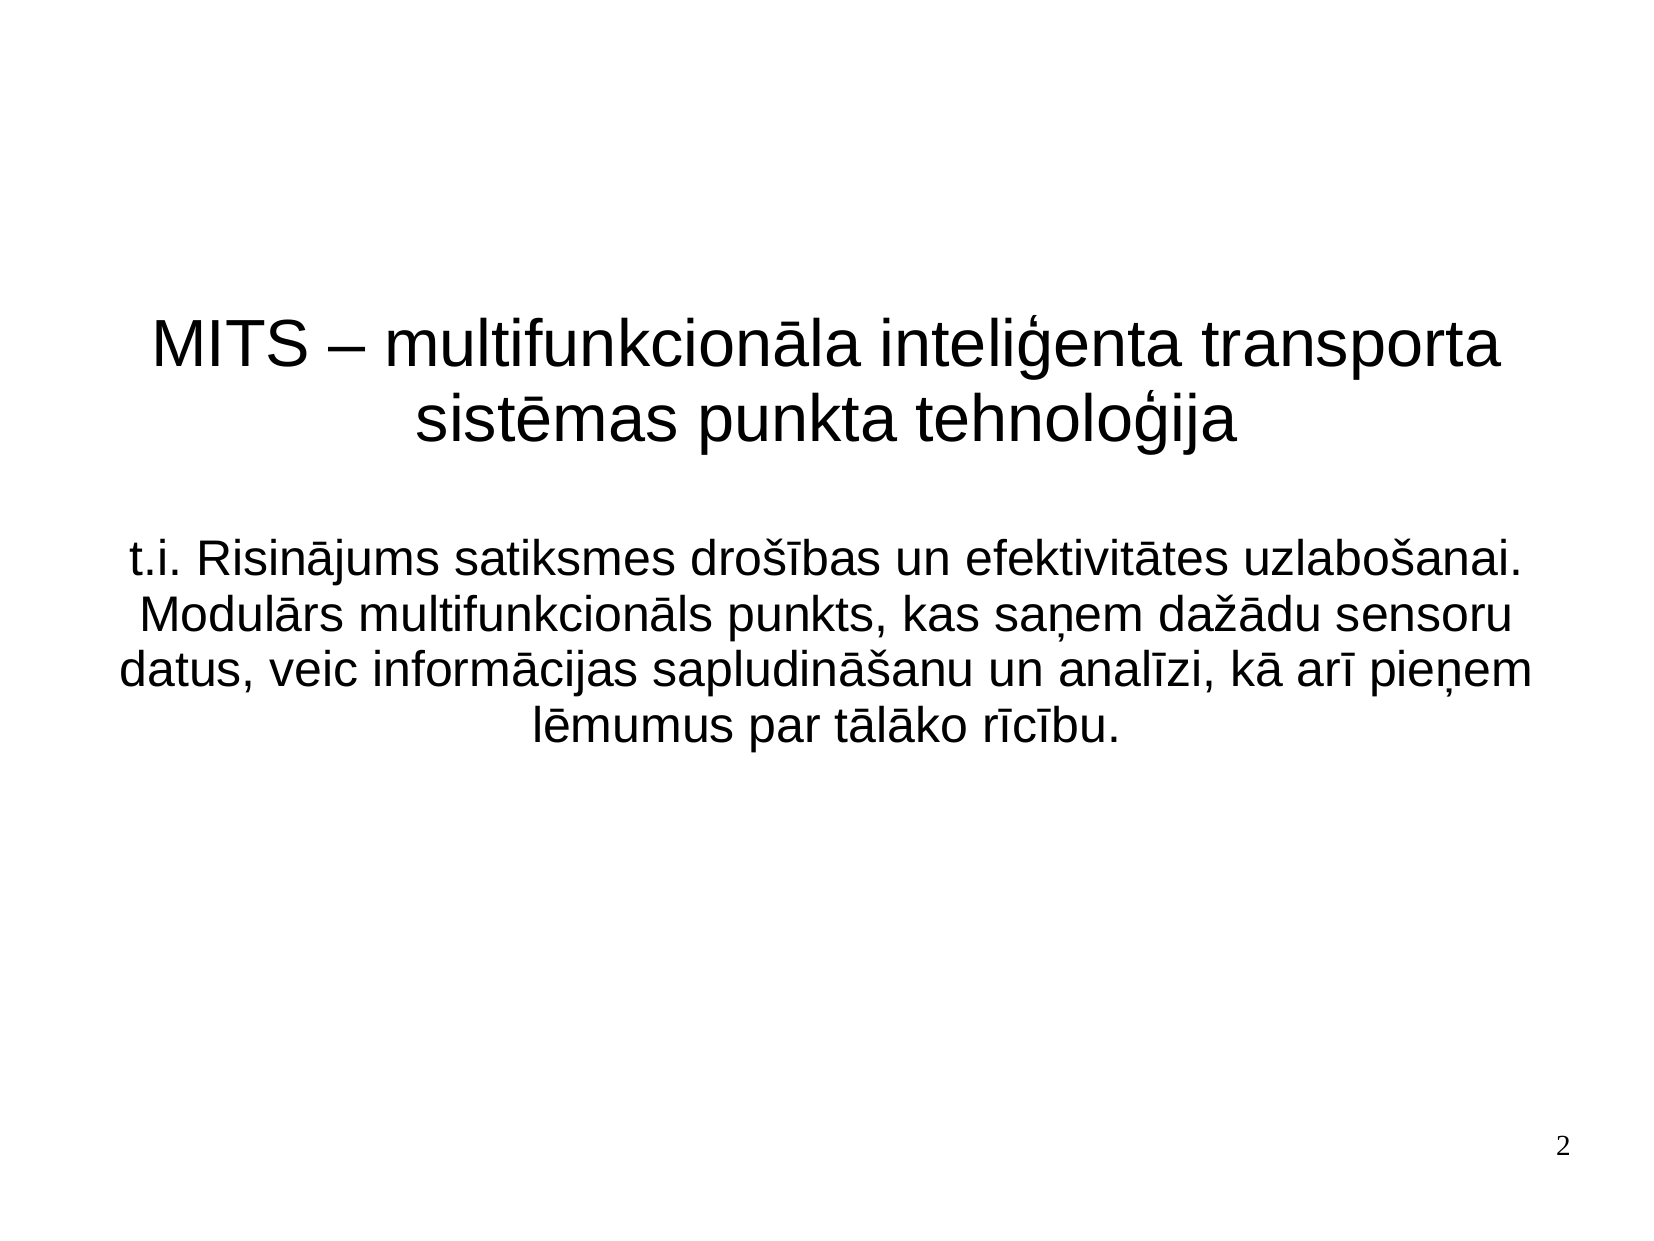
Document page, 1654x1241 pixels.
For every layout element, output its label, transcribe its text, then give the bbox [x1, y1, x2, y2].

subtitle MITS – multifunkcionāla inteliģenta transporta sistēmas punkta tehnoloģija t.i. Risinājums satiksmes drošības un efektivitātes uzlabošanai. Modulārs multifunkcionāls punkts, kas saņem dažādu sensoru datus, veic informācijas sapludināšanu un analīzi, kā arī pieņem lēmumus par tālāko rīcību. [82, 49, 1571, 1010]
